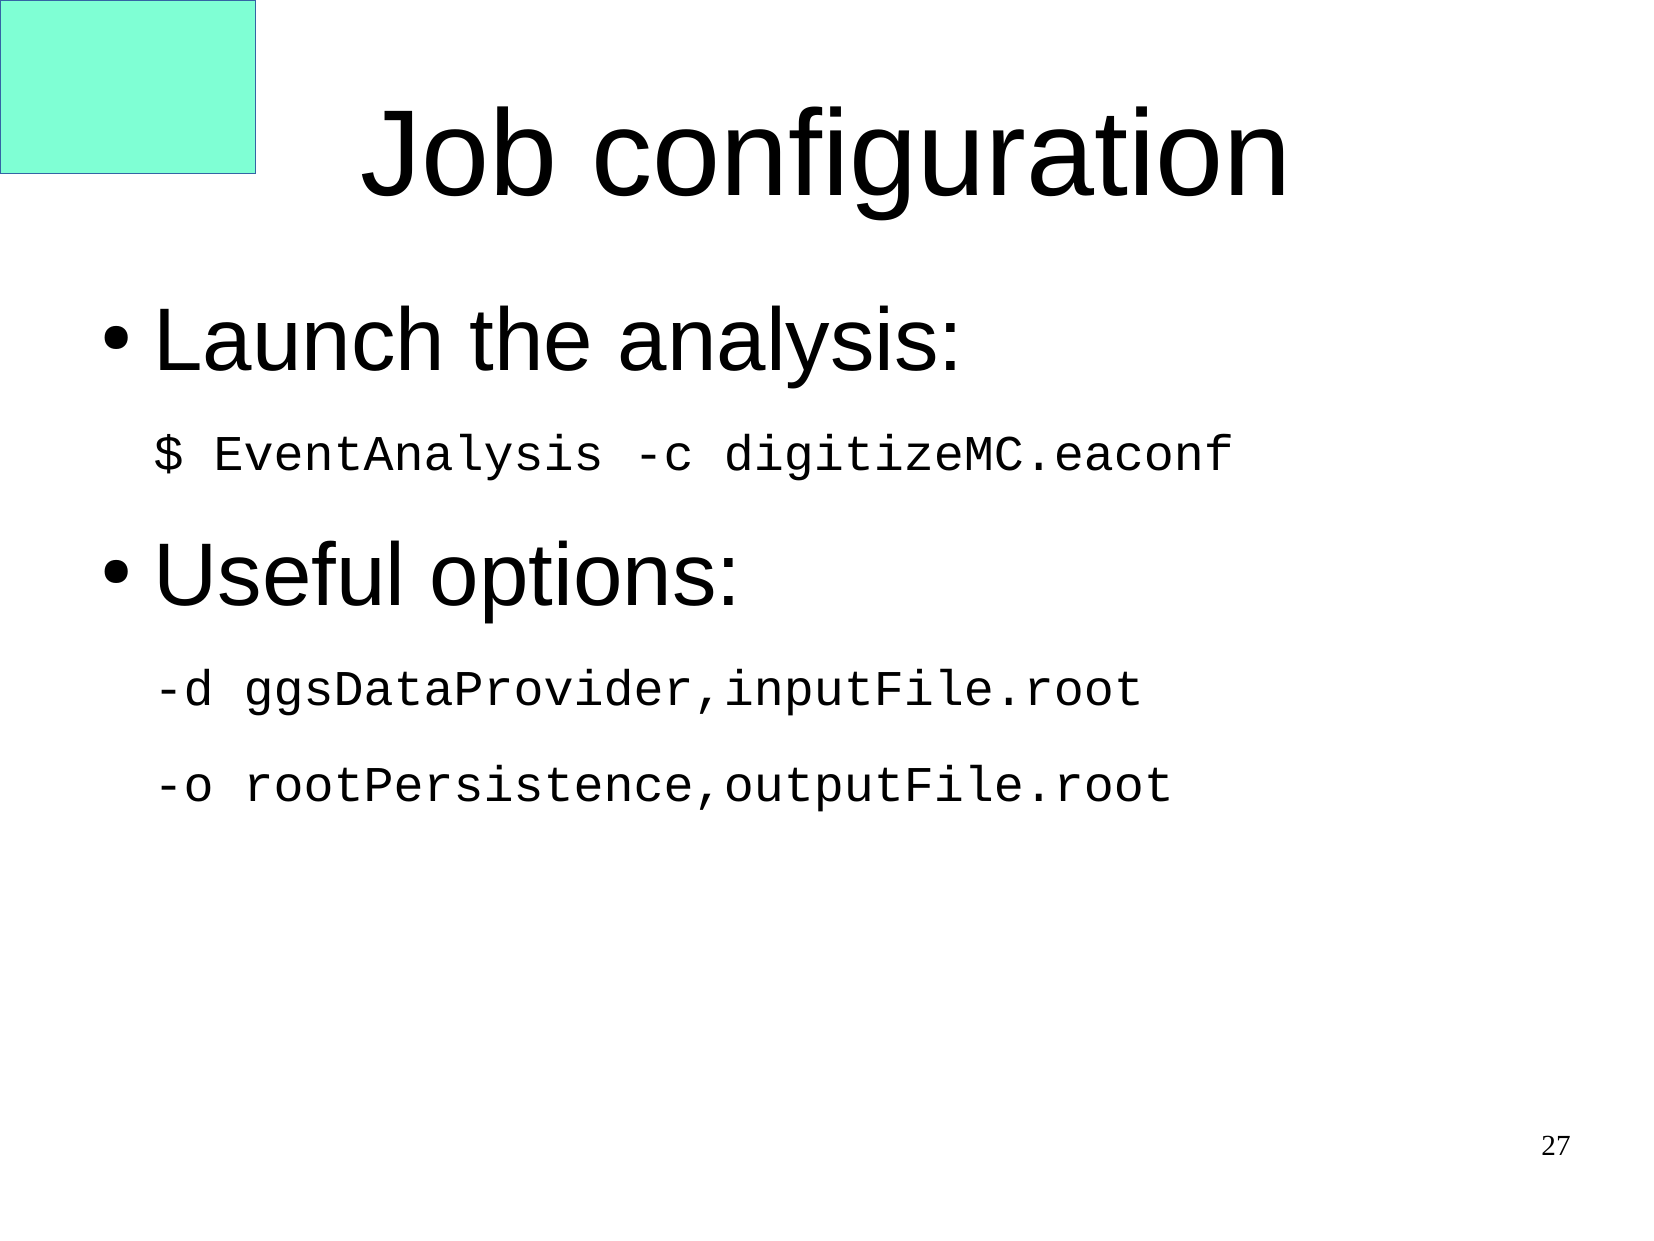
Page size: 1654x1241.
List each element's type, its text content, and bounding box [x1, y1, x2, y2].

title Job configuration [82, 49, 1571, 257]
text_box [0, 0, 256, 174]
list Launch the analysis: $ EventAnalysis -c digitizeMC.eaconf Useful options: -d ggsDataProvider,inputFile.root -o rootPersistence,outputFile.root [82, 290, 1571, 1111]
